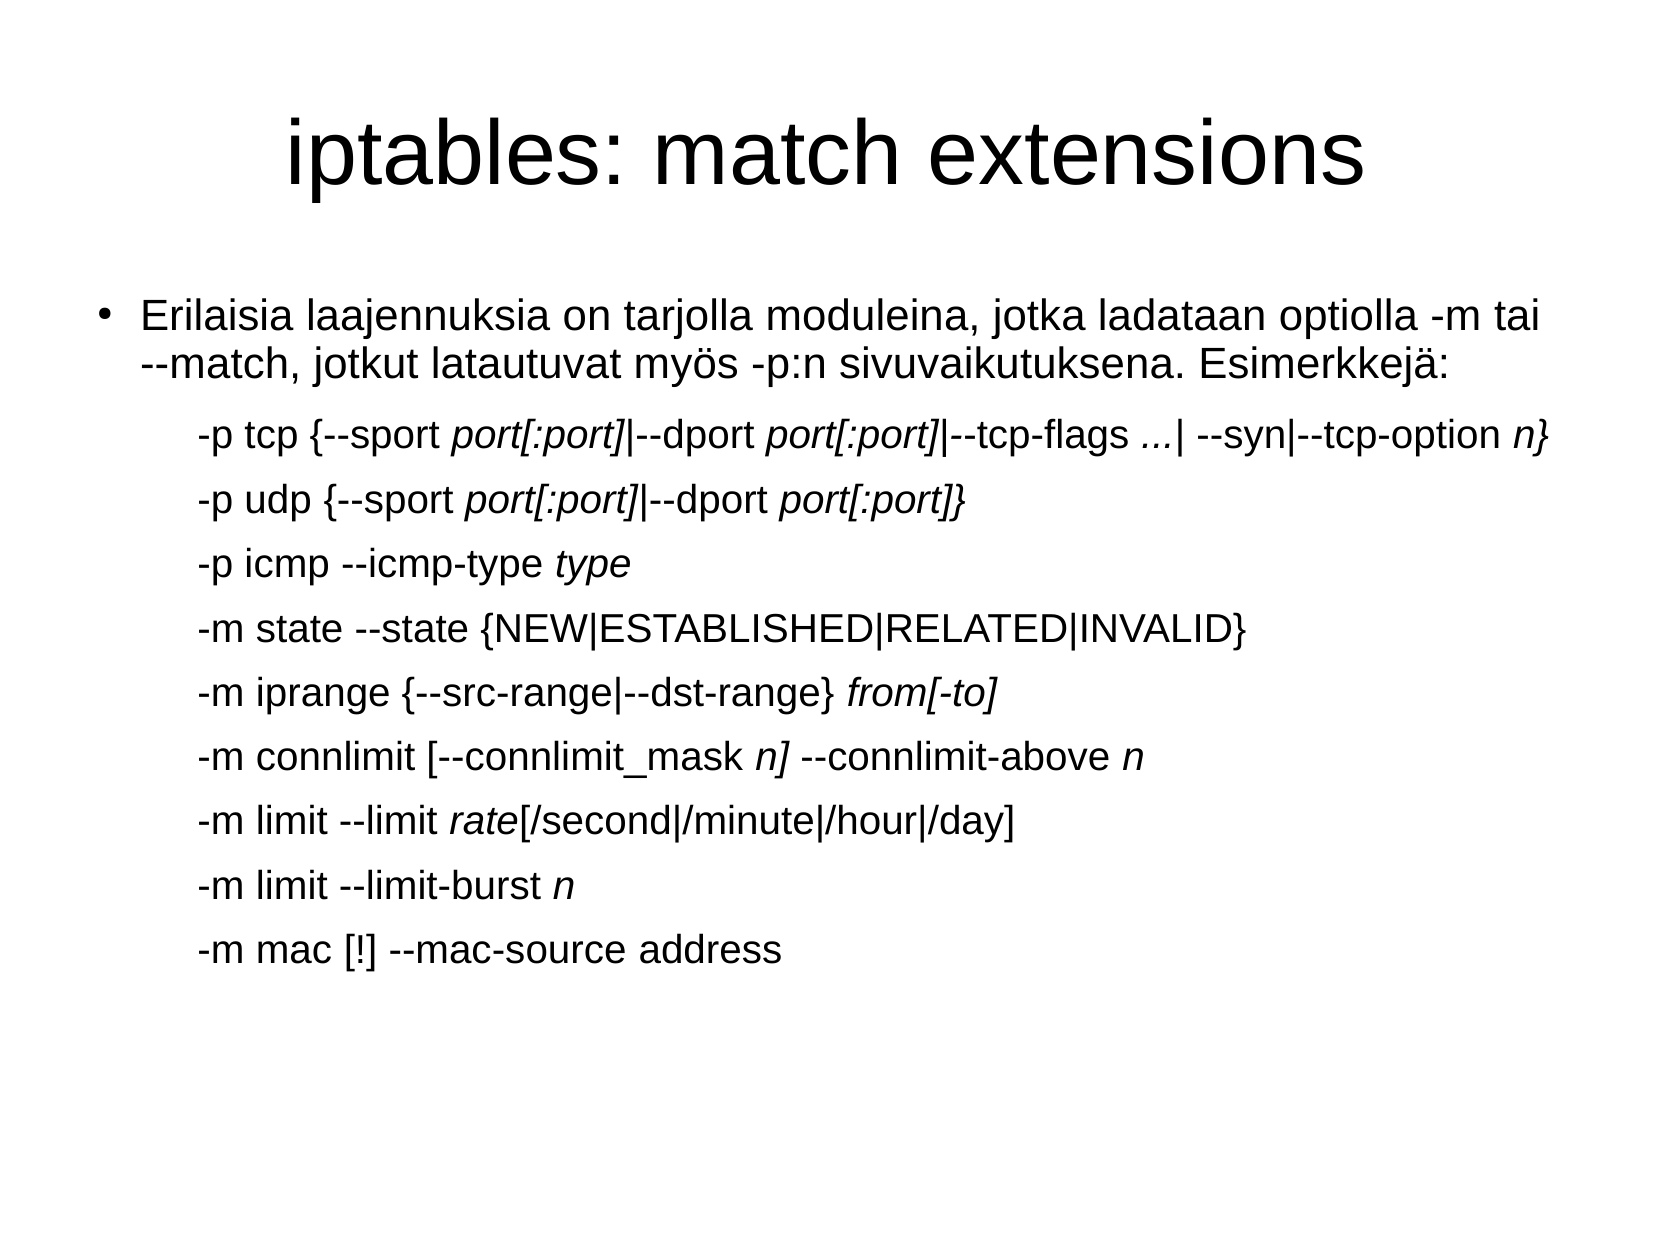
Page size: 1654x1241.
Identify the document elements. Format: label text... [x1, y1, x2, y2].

list Erilaisia laajennuksia on tarjolla moduleina, jotka ladataan optiolla -m tai --match, jotkut latautuvat myös -p:n sivuvaikutuksena. Esimerkkejä: -p tcp {--sport port[:port]|--dport port[:port]|--tcp-flags ...| --syn|--tcp-option n} -p udp {--sport port[:port]|--dport port[:port]} -p icmp --icmp-type type -m state --state {NEW|ESTABLISHED|RELATED|INVALID} -m iprange {--src-range|--dst-range} from[-to] -m connlimit [--connlimit_mask n] --connlimit-above n -m limit --limit rate[/second|/minute|/hour|/day] -m limit --limit-burst n -m mac [!] --mac-source address [82, 290, 1571, 1010]
title iptables: match extensions [82, 49, 1571, 257]
